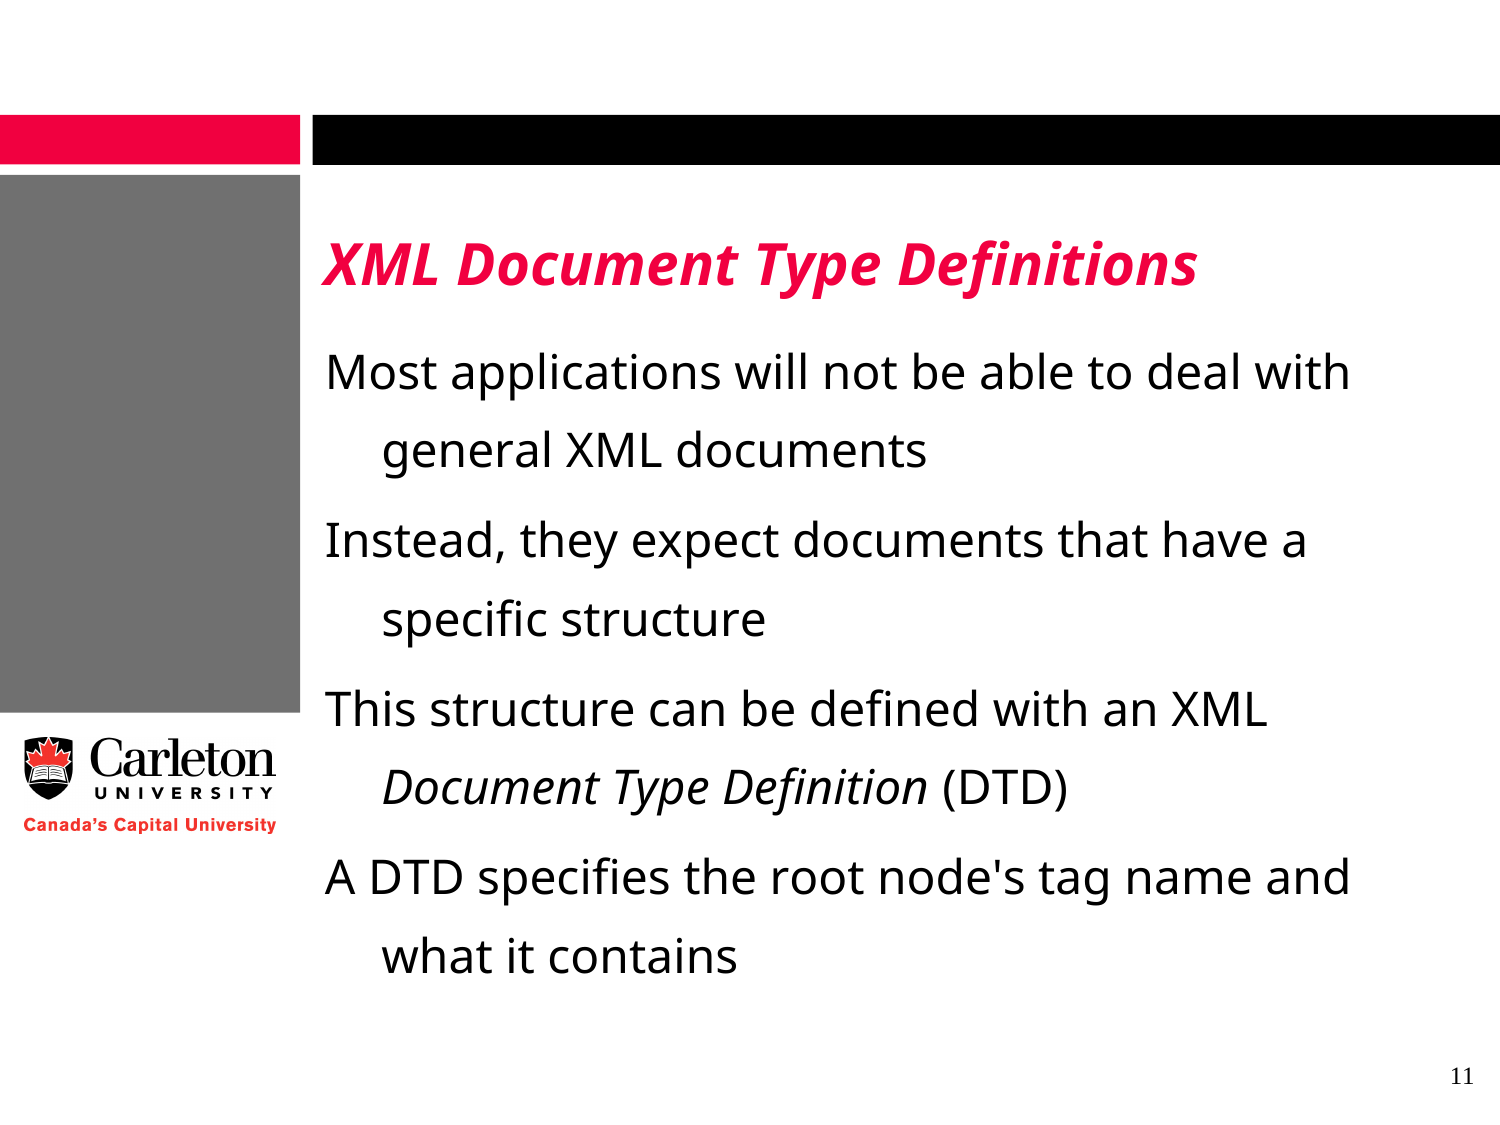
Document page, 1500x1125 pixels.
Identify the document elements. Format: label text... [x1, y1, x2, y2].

picture [24, 737, 276, 834]
list Most applications will not be able to deal with general XML documents Instead, they expect documents that have a specific structure This structure can be defined with an XML Document Type Definition (DTD) A DTD specifies the root node's tag name and what it contains [324, 324, 1450, 1036]
title XML Document Type Definitions [324, 194, 1450, 324]
